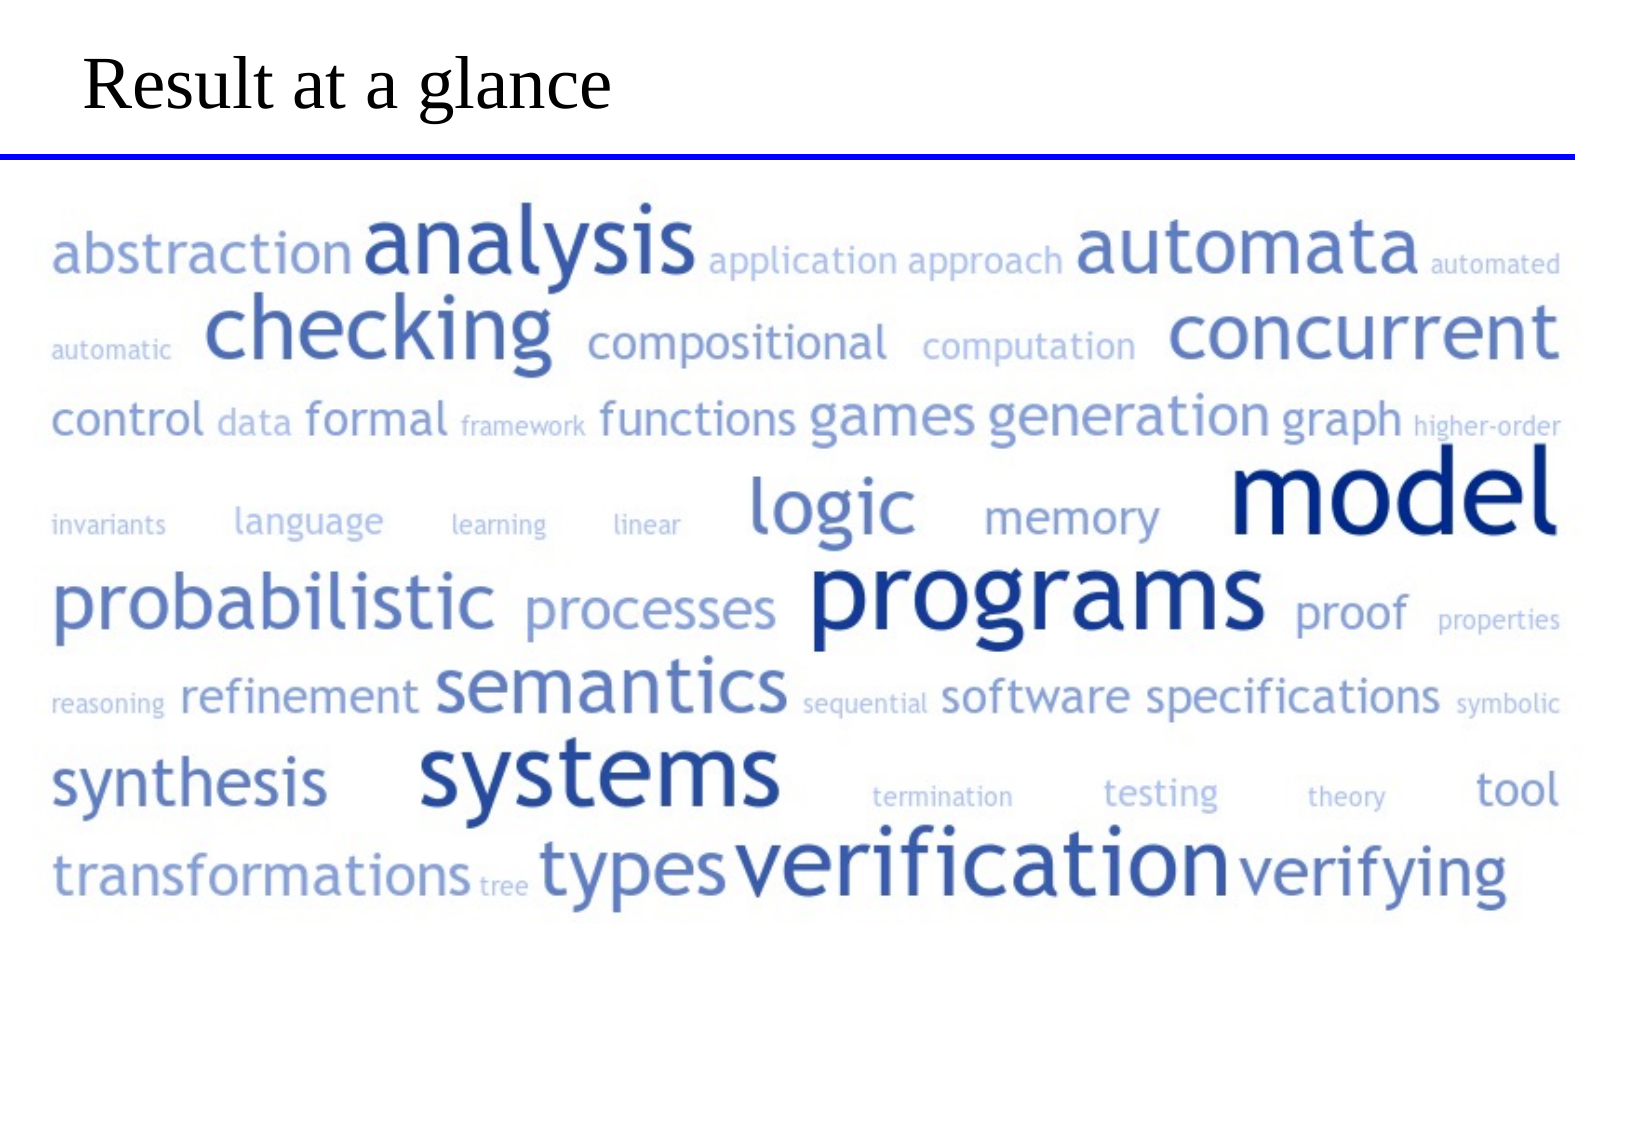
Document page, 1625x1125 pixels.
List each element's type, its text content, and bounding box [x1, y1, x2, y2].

title Result at a glance [67, 27, 1544, 131]
picture [33, 179, 1591, 950]
